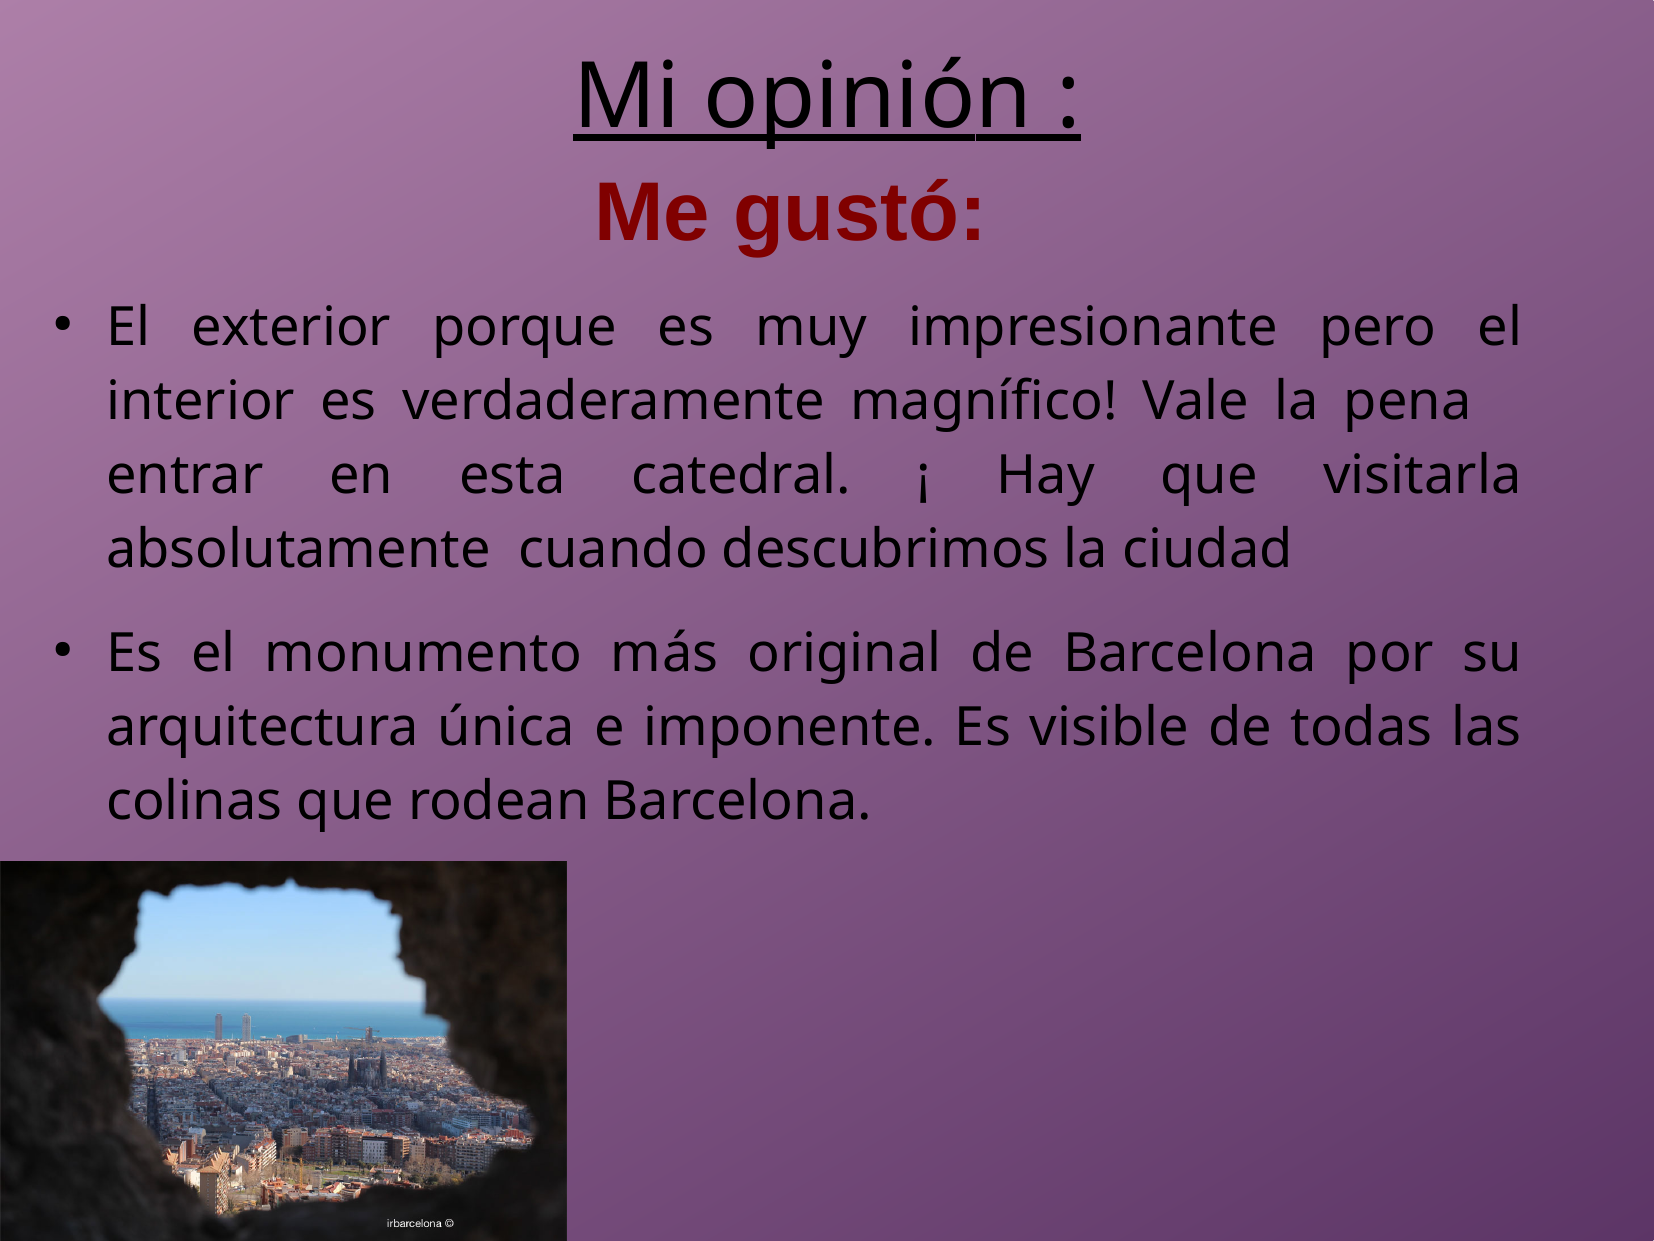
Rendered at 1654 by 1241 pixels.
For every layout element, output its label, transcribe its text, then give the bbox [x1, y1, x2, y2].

list Me gustó: El exterior porque es muy impresionante pero el interior es verdaderamente magnífico! Vale la pena entrar en esta catedral. ¡ Hay que visitarla absolutamente cuando descubrimos la ciudad Es el monumento más original de Barcelona por su arquitectura única e imponente. Es visible de todas las colinas que rodean Barcelona. [35, 165, 1524, 885]
title Mi opinión : [82, 0, 1571, 196]
picture [0, 861, 567, 1241]
